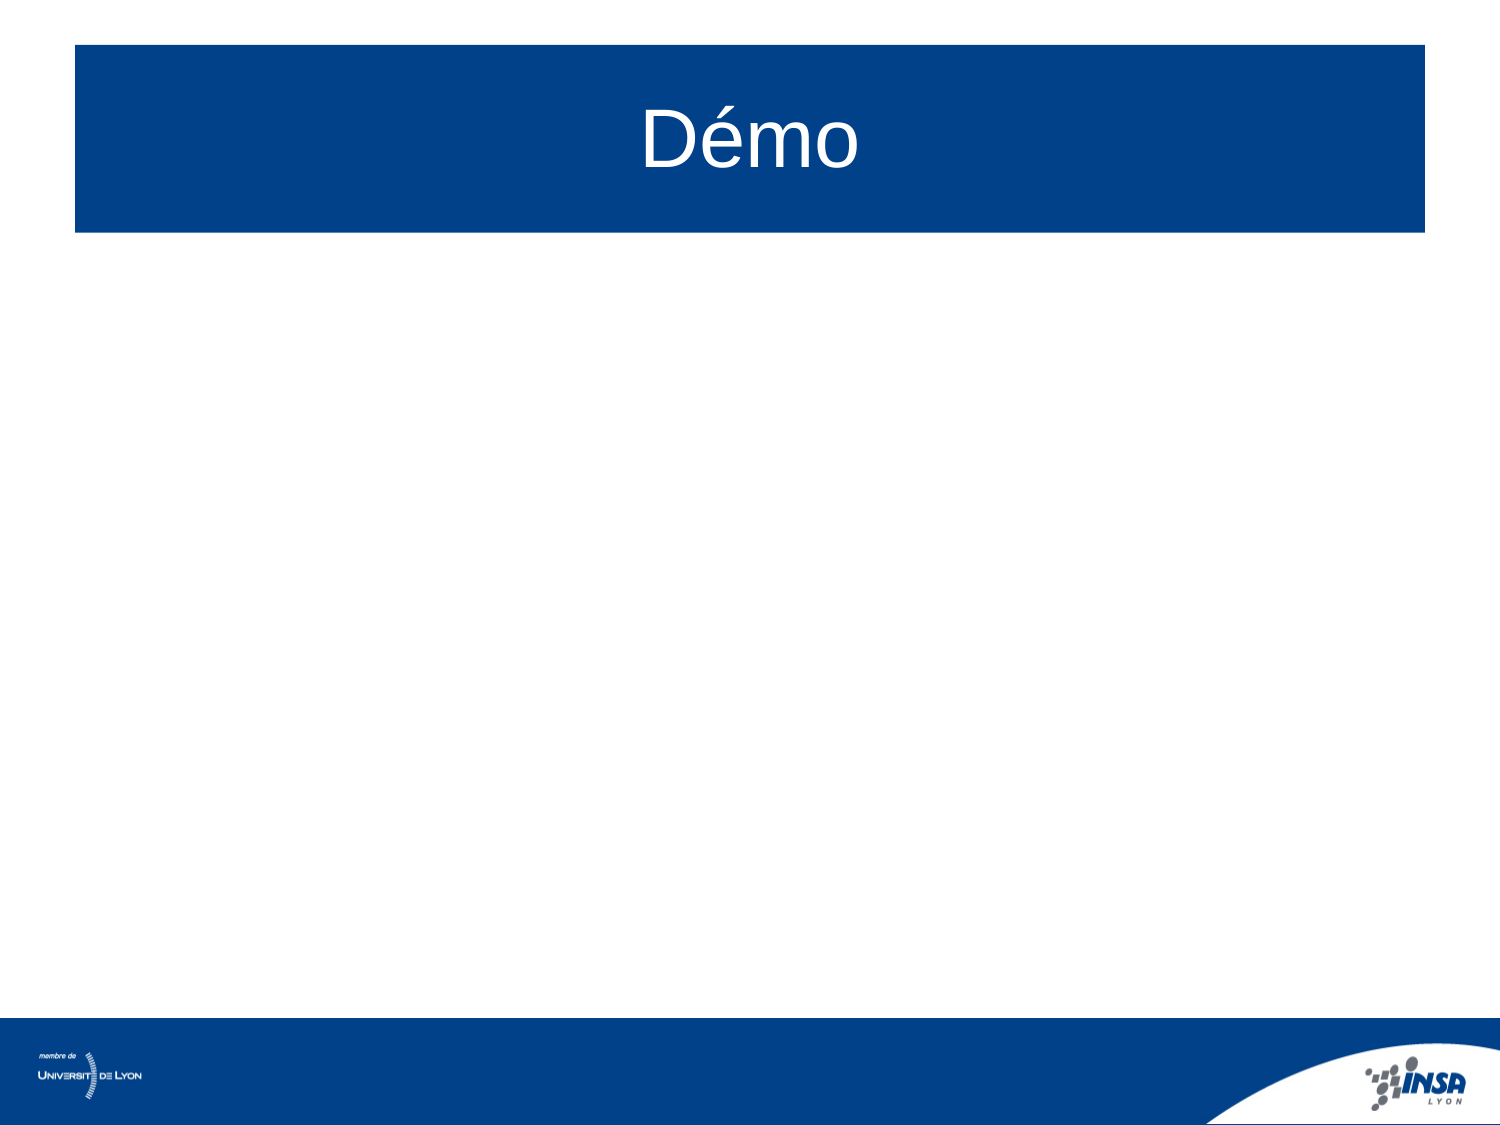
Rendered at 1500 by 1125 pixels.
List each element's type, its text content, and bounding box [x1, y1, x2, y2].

text_box [0, 1018, 1500, 1125]
title Démo [75, 44, 1425, 233]
